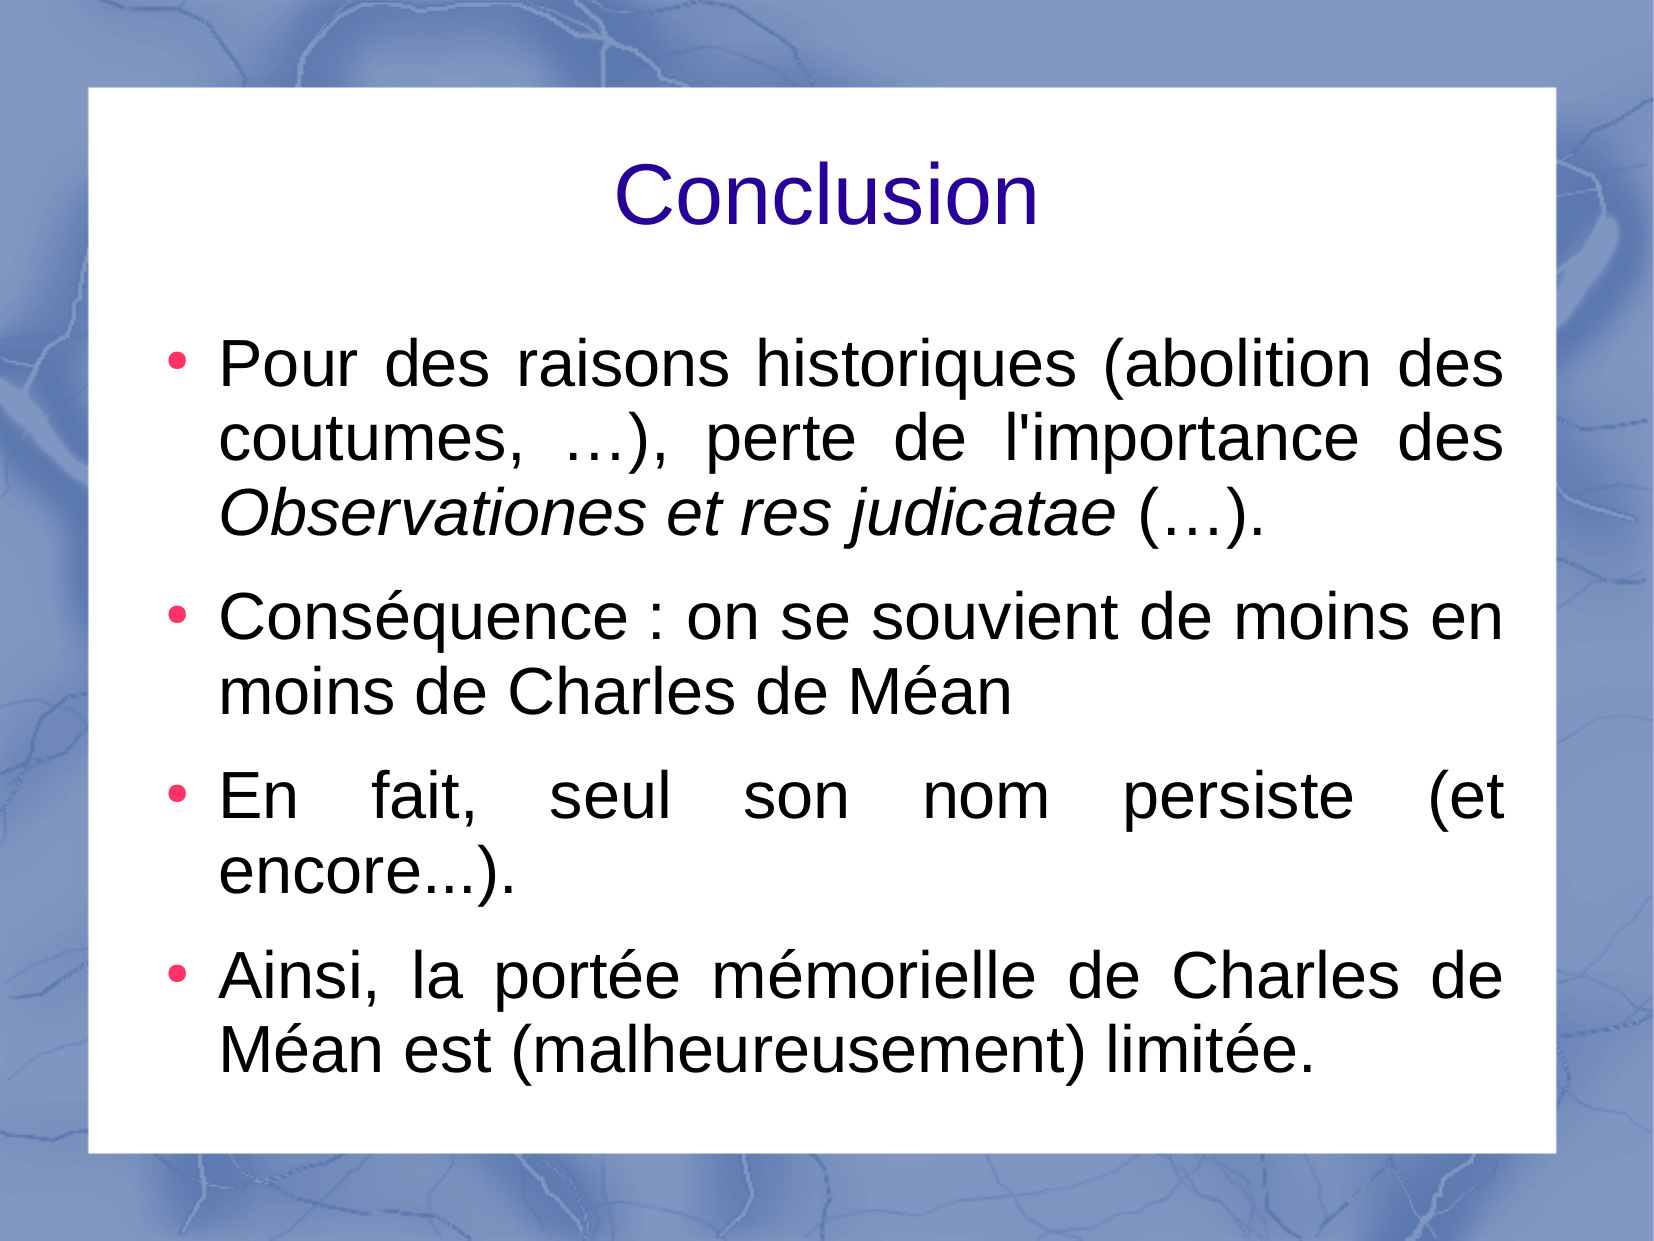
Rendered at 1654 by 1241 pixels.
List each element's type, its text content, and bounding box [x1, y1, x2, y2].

title Conclusion [118, 90, 1536, 298]
list Pour des raisons historiques (abolition des coutumes, …), perte de l'importance des Observationes et res judicatae (…). Conséquence : on se souvient de moins en moins de Charles de Méan En fait, seul son nom persiste (et encore...). Ainsi, la portée mémorielle de Charles de Méan est (malheureusement) limitée. [147, 325, 1506, 1088]
picture [0, 0, 1654, 1241]
